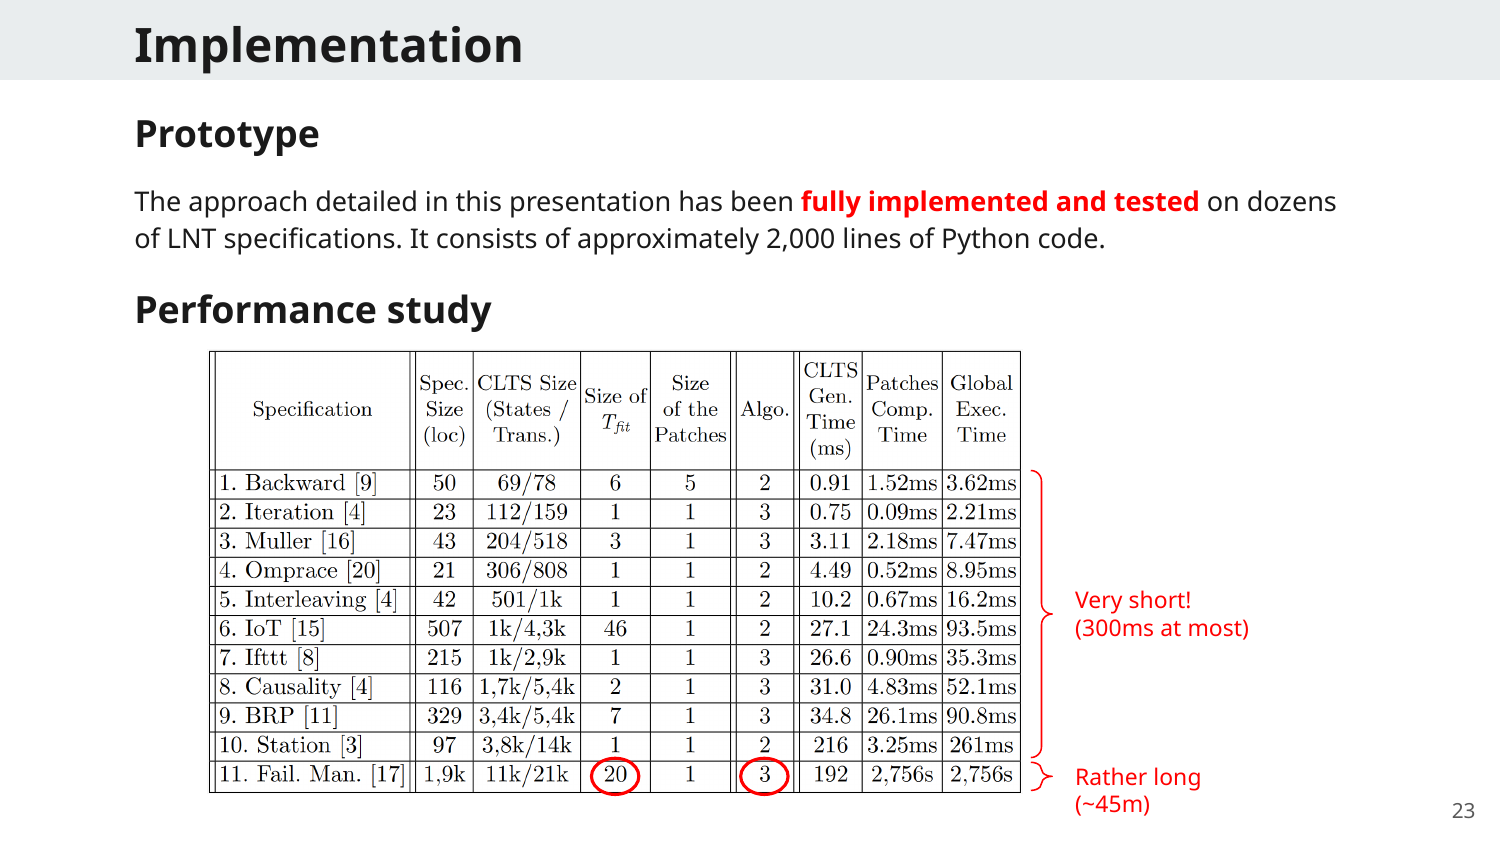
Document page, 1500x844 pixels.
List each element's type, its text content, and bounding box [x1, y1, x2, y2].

text_box Very short! (300ms at most) [1060, 571, 1293, 657]
title Implementation [119, 0, 1381, 88]
picture [743, 760, 786, 792]
picture [594, 760, 637, 792]
picture [207, 349, 1023, 794]
text_box Rather long (~45m) [1060, 747, 1284, 833]
list Prototype The approach detailed in this presentation has been fully implemented and tested on dozens of LNT specifications. It consists of approximately 2,000 lines of Python code. Performance study [119, 88, 1381, 350]
slide_number <numéro> [1400, 779, 1491, 844]
